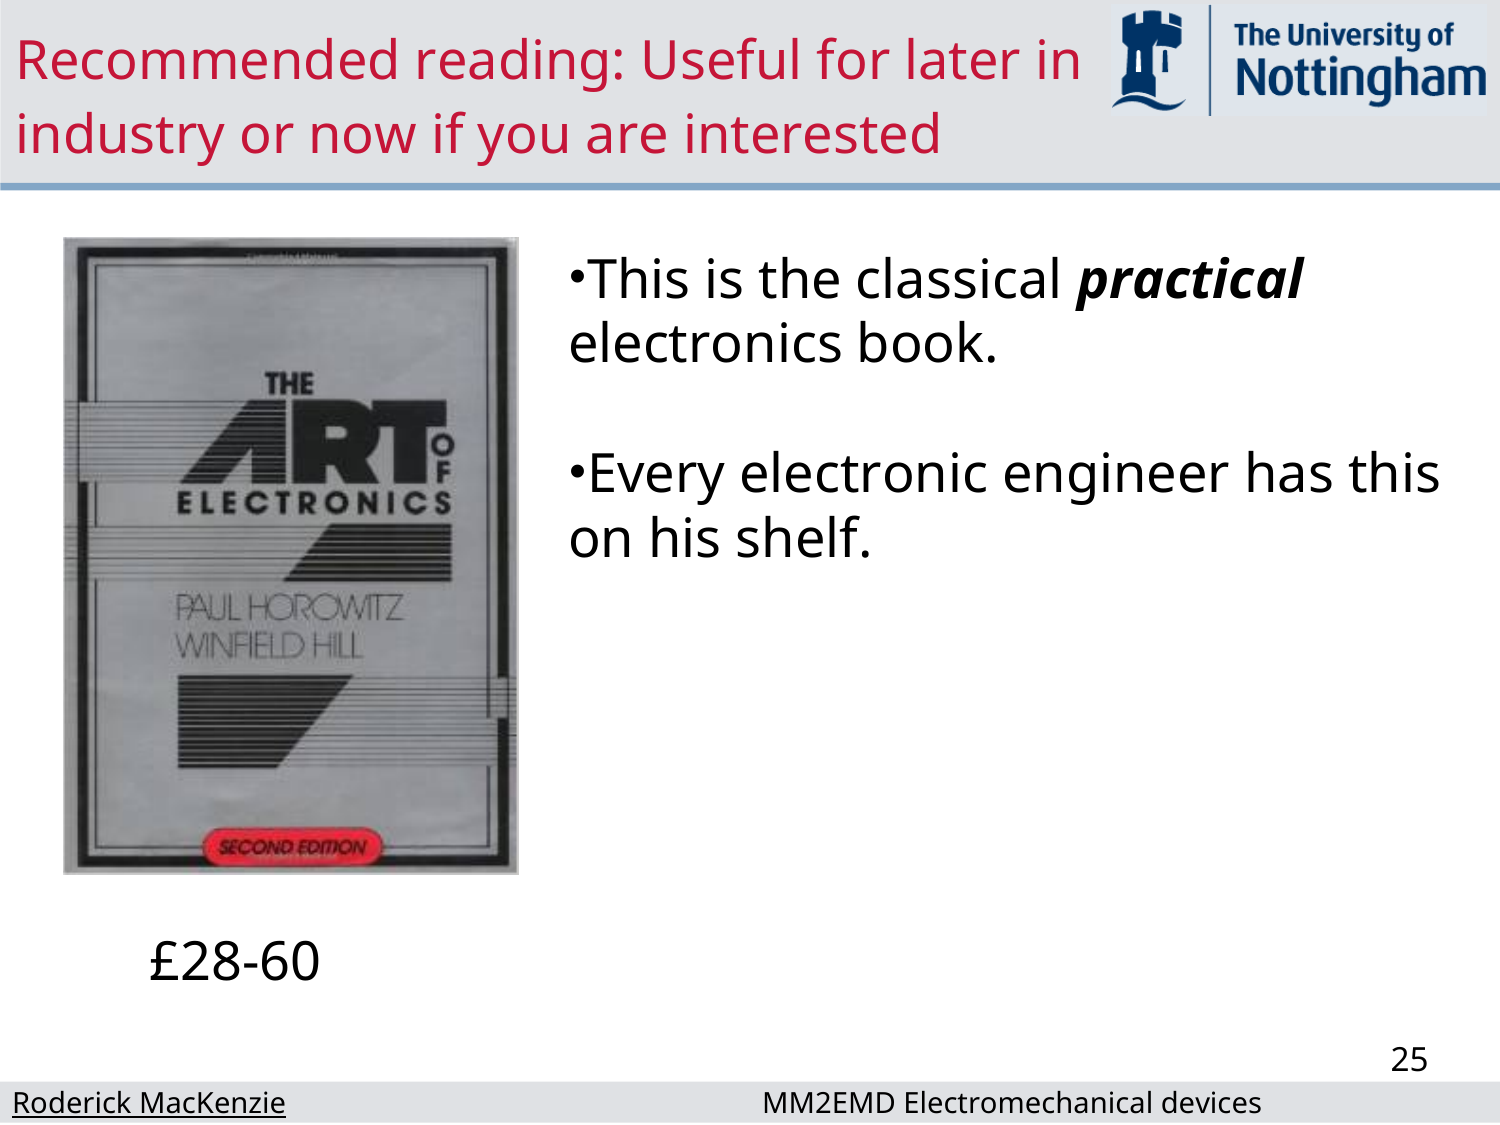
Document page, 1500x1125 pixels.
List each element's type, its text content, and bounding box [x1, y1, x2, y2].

text_box This is the classical practical electronics book. Every electronic engineer has this on his shelf. [553, 236, 1490, 901]
title Recommended reading: Useful for later in industry or now if you are interested [0, 0, 1132, 198]
text_box <number> [1375, 1030, 1500, 1101]
picture [63, 237, 519, 875]
picture [1132, 4, 1487, 116]
text_box £28-60 [116, 918, 614, 1064]
